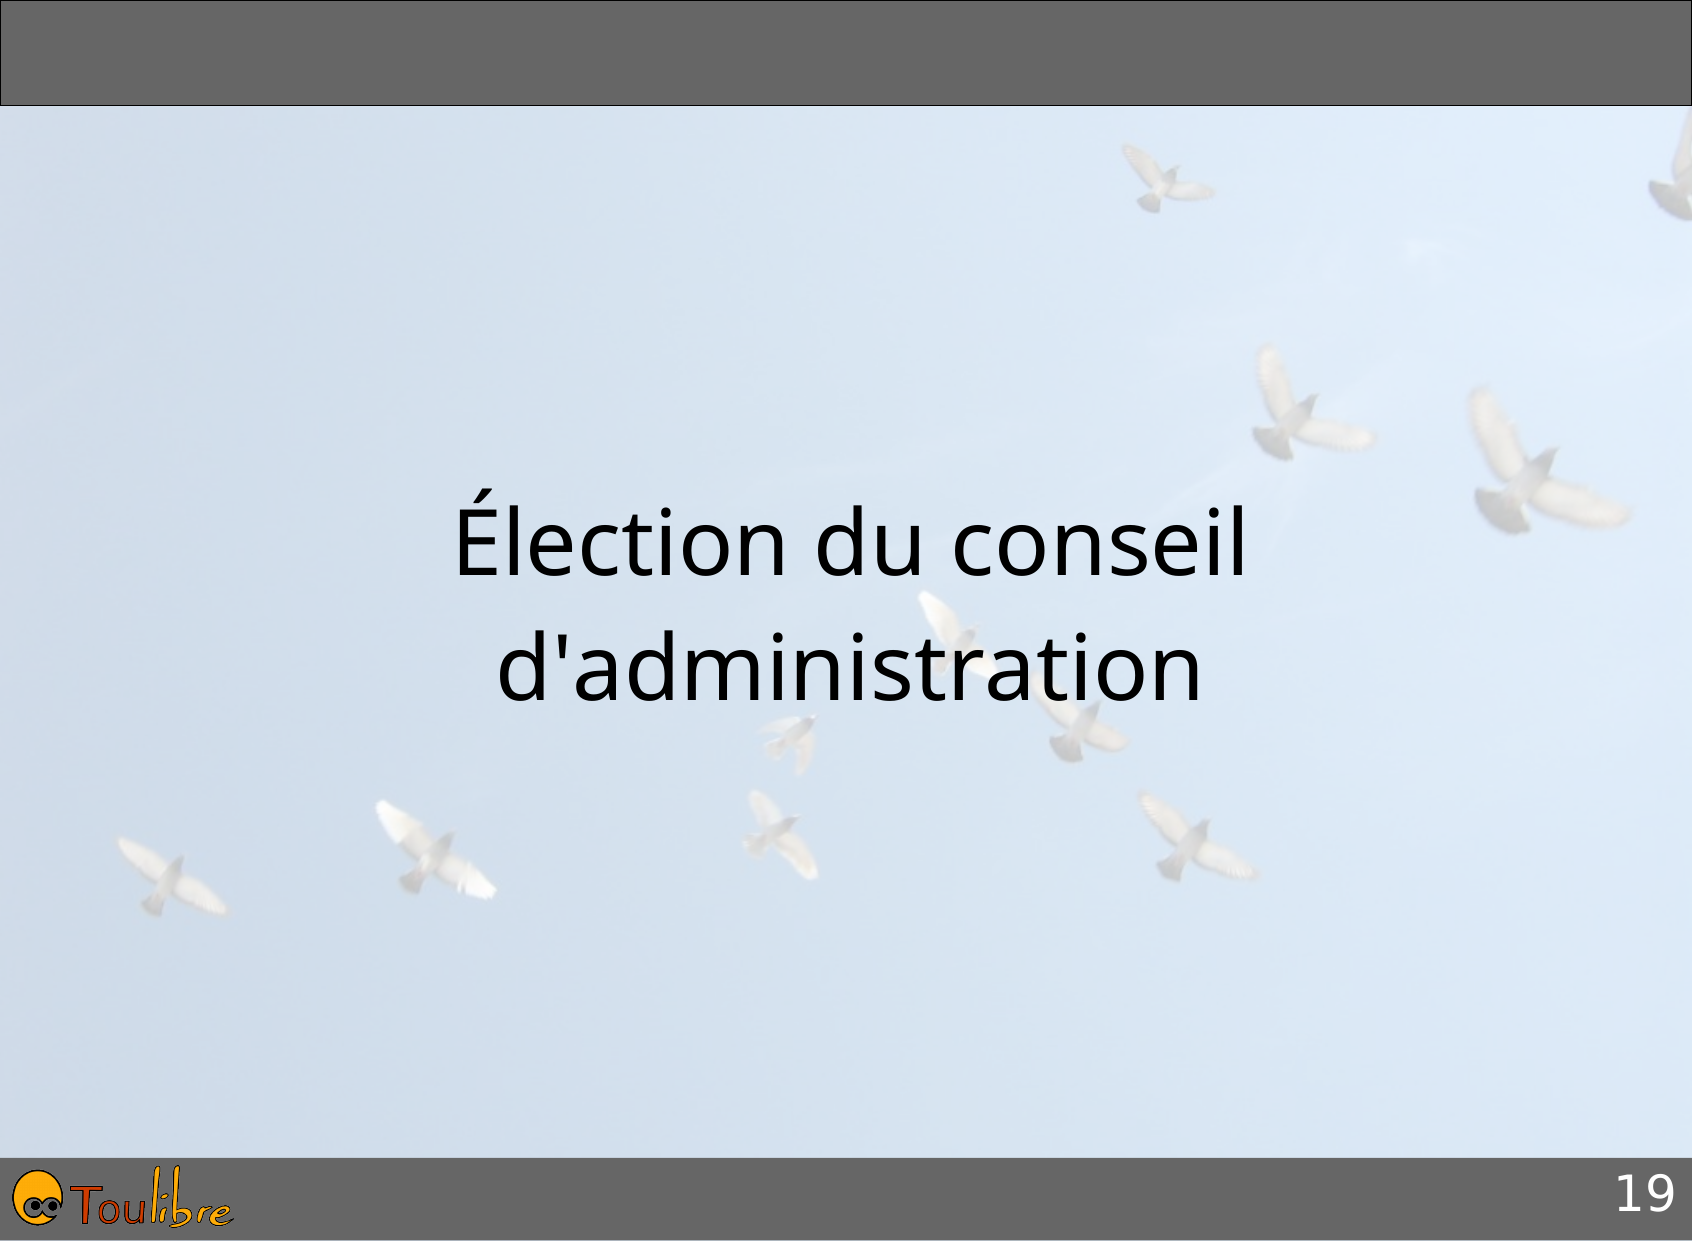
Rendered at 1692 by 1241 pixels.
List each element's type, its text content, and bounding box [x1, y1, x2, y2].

title Élection du conseil d'administration [89, 495, 1613, 710]
picture [12, 1165, 234, 1228]
